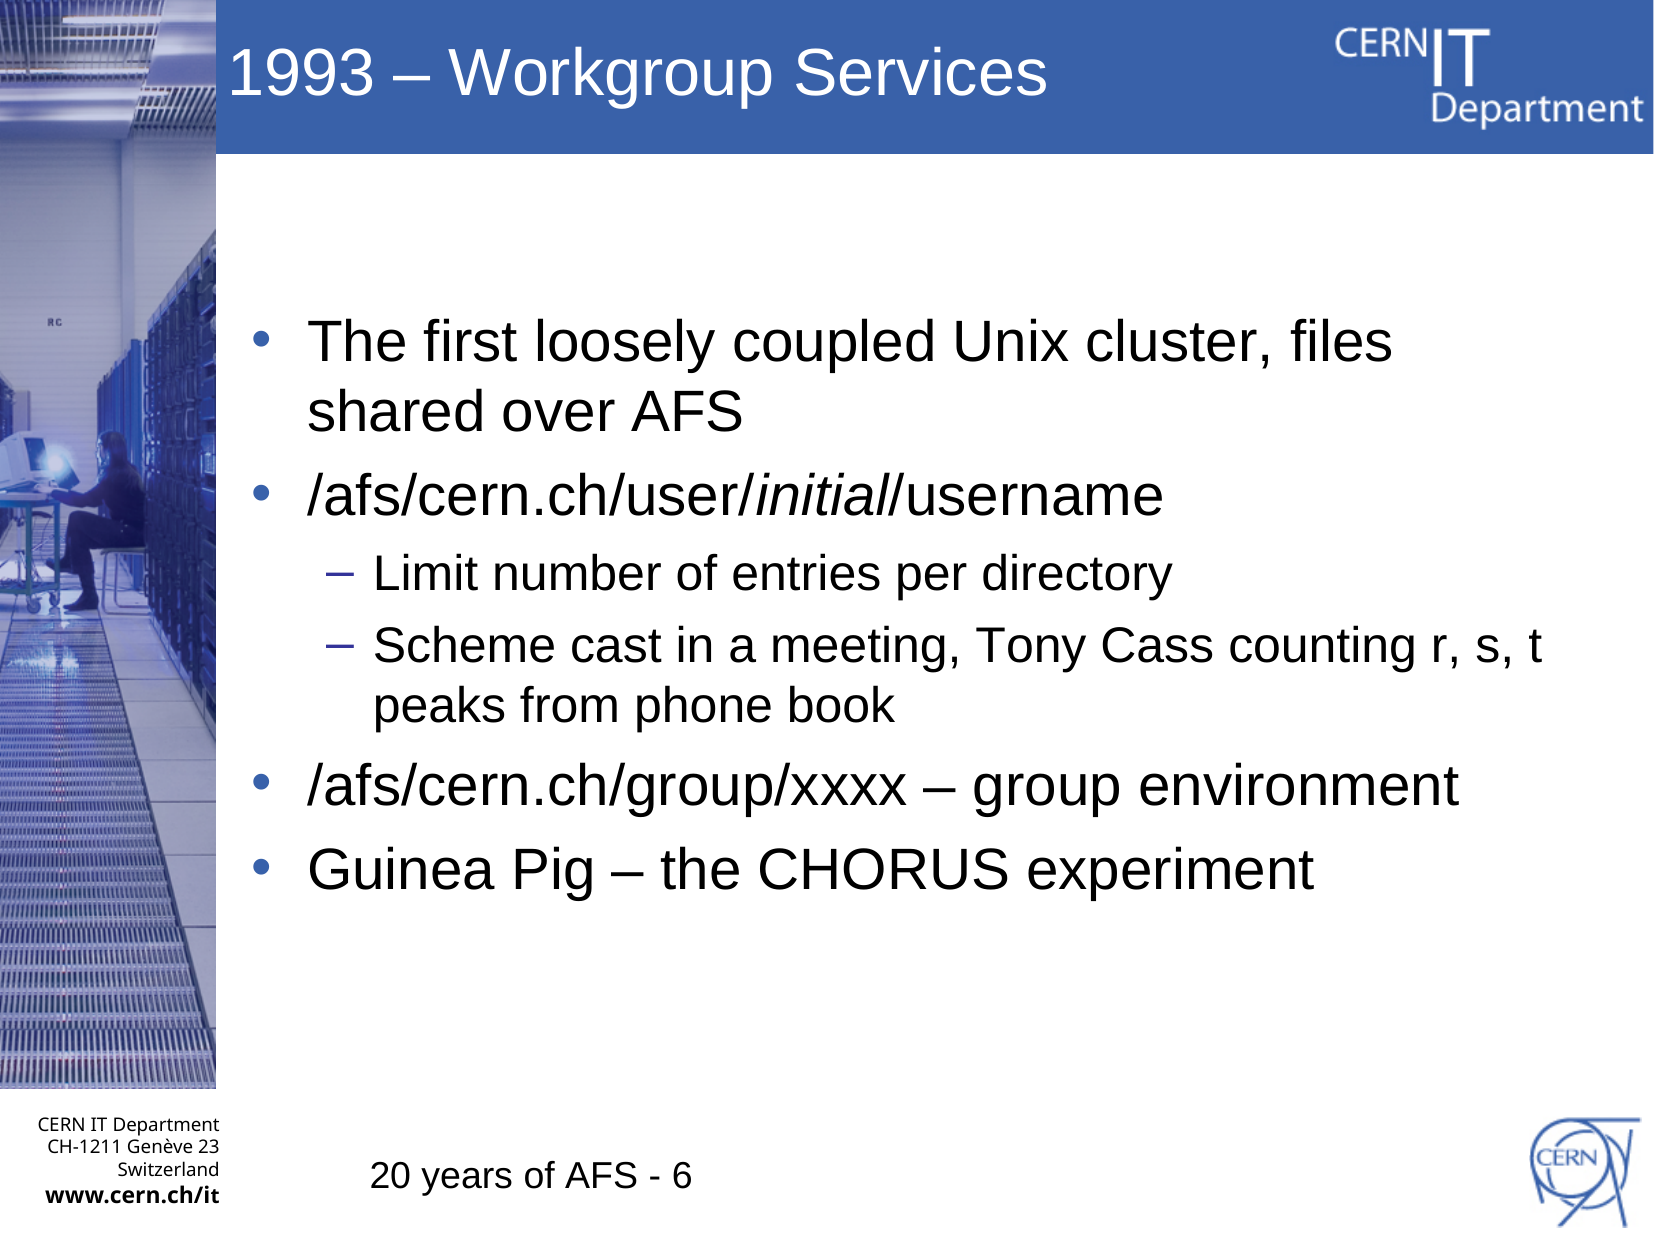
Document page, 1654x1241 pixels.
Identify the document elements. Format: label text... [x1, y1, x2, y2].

picture [1529, 1116, 1642, 1228]
list The first loosely coupled Unix cluster, files shared over AFS /afs/cern.ch/user/initial/username Limit number of entries per directory Scheme cast in a meeting, Tony Cass counting r, s, t peaks from phone book /afs/cern.ch/group/xxxx – group environment Guinea Pig – the CHORUS experiment [236, 295, 1565, 1115]
picture [1126, 0, 1654, 154]
title 1993 – Workgroup Services [212, 0, 1126, 165]
